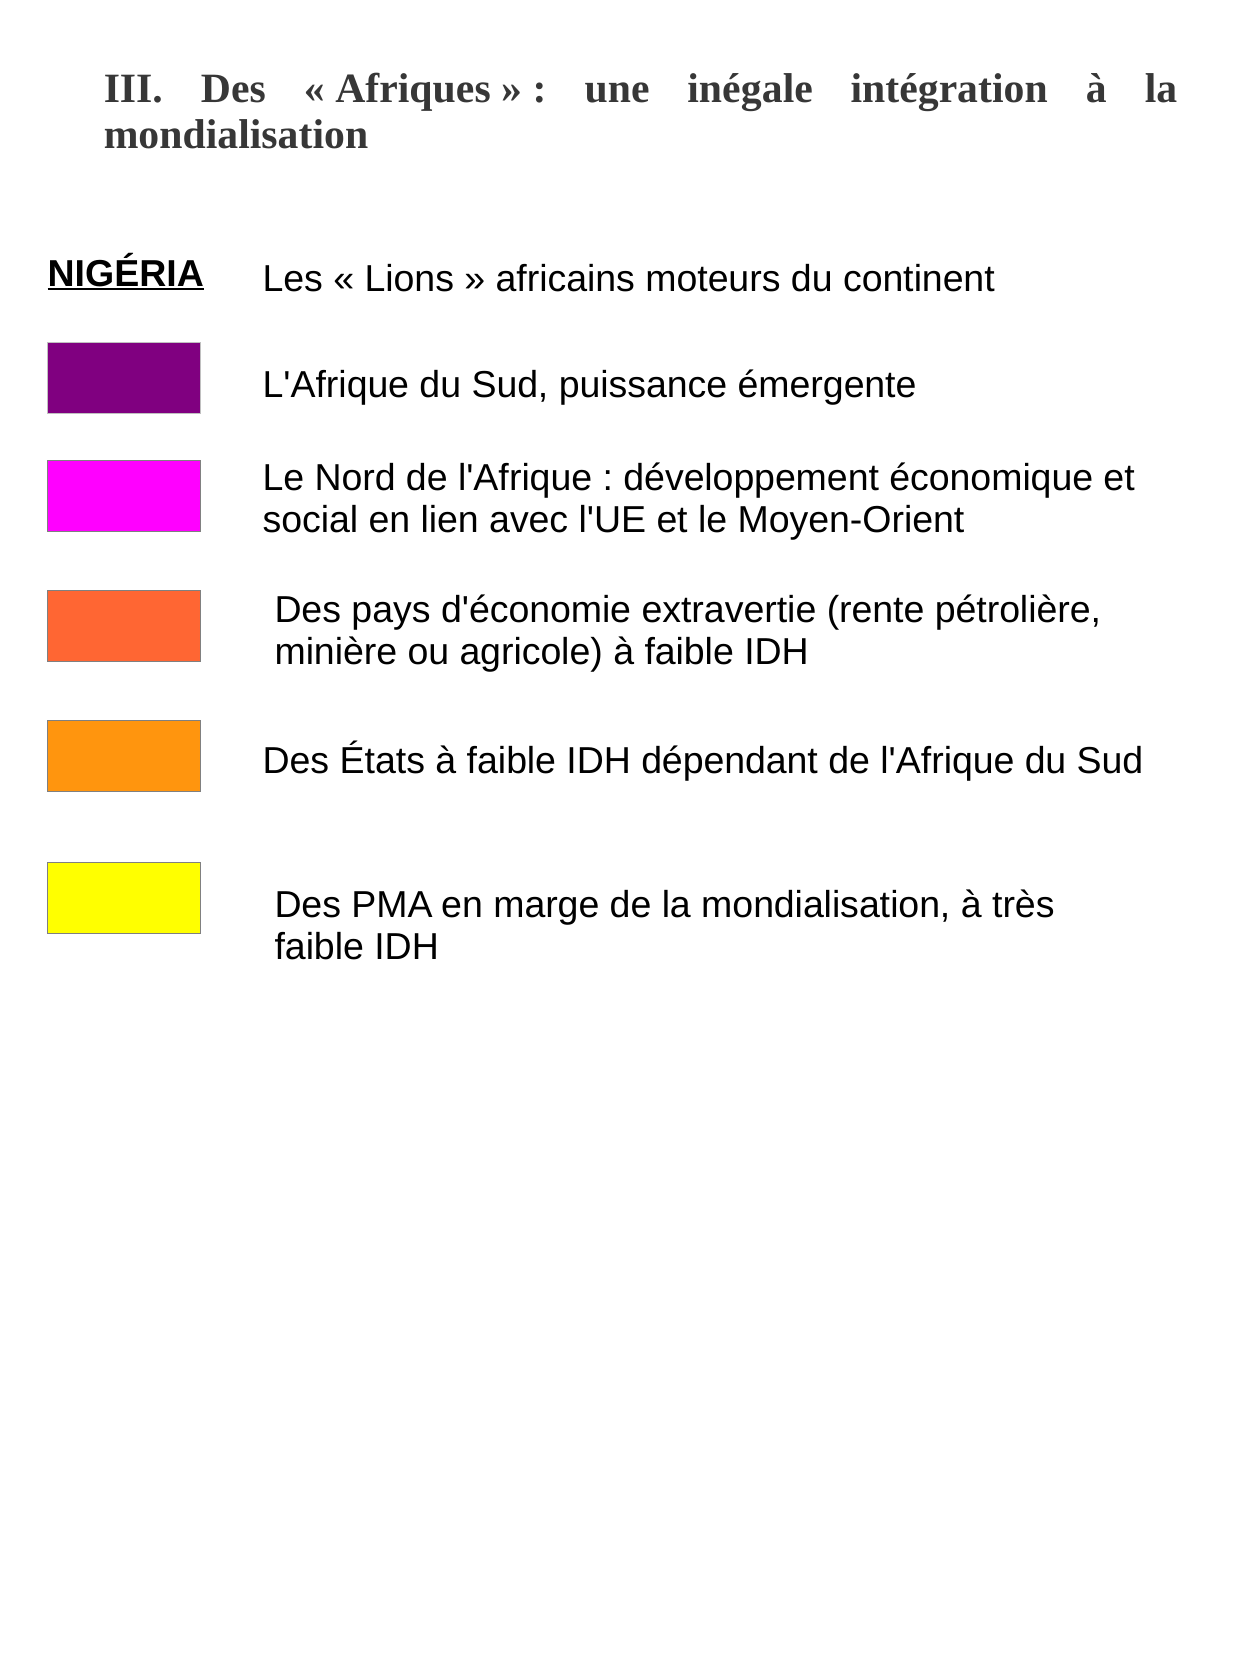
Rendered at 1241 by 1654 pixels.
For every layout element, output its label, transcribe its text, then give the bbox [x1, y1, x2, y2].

text_box Les « Lions » africains moteurs du continent [248, 250, 1134, 308]
text_box Le Nord de l'Afrique : développement économique et social en lien avec l'UE et le Moyen-Orient [248, 448, 1182, 548]
text_box III. Des « Afriques » : une inégale intégration à la mondialisation [47, 58, 1193, 166]
text_box L'Afrique du Sud, puissance émergente [248, 356, 1134, 414]
text_box [47, 590, 201, 662]
text_box [47, 720, 201, 792]
text_box Des PMA en marge de la mondialisation, à très faible IDH [259, 876, 1146, 976]
text_box NIGÉRIA [32, 244, 222, 302]
text_box [47, 862, 201, 934]
text_box Des États à faible IDH dépendant de l'Afrique du Sud [248, 732, 1205, 790]
text_box Des pays d'économie extravertie (rente pétrolière, minière ou agricole) à faible IDH [259, 580, 1205, 680]
text_box [47, 460, 201, 532]
text_box [47, 342, 201, 414]
